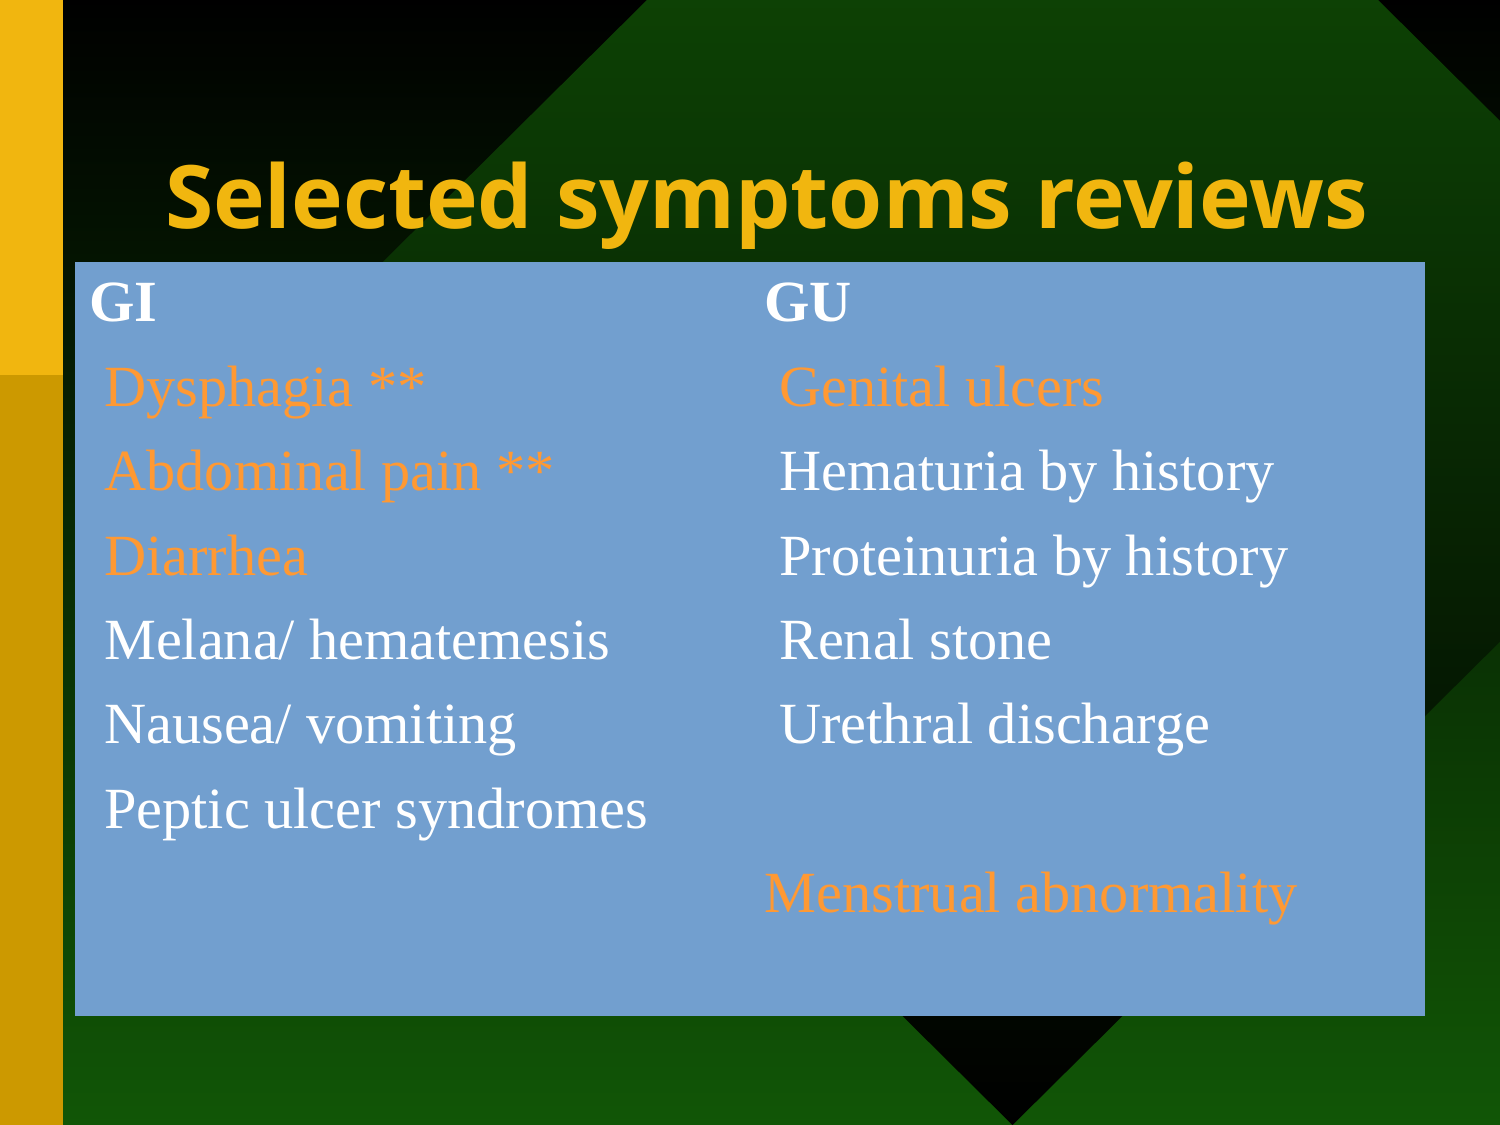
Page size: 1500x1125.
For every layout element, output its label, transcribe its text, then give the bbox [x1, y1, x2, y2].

table_cell Nausea/ vomiting [75, 684, 750, 769]
table_cell Proteinuria by history [750, 516, 1425, 600]
table_cell Urethral discharge [750, 684, 1425, 769]
table_cell [75, 853, 750, 938]
table_header GU [750, 262, 1425, 347]
table_cell Diarrhea [75, 516, 750, 600]
title Selected symptoms reviews [150, 99, 1388, 262]
table_cell Genital ulcers [750, 347, 1425, 431]
table_cell Dysphagia ** [75, 347, 750, 431]
table_cell Renal stone [750, 600, 1425, 684]
table_cell Menstrual abnormality [750, 853, 1425, 938]
table_cell [750, 938, 1425, 1016]
table_cell Hematuria by history [750, 431, 1425, 516]
table_header GI [75, 262, 750, 347]
table_cell Abdominal pain ** [75, 431, 750, 516]
table_cell Melana/ hematemesis [75, 600, 750, 684]
table_cell Peptic ulcer syndromes [75, 769, 750, 853]
table_cell [75, 938, 750, 1016]
table_cell [750, 769, 1425, 853]
